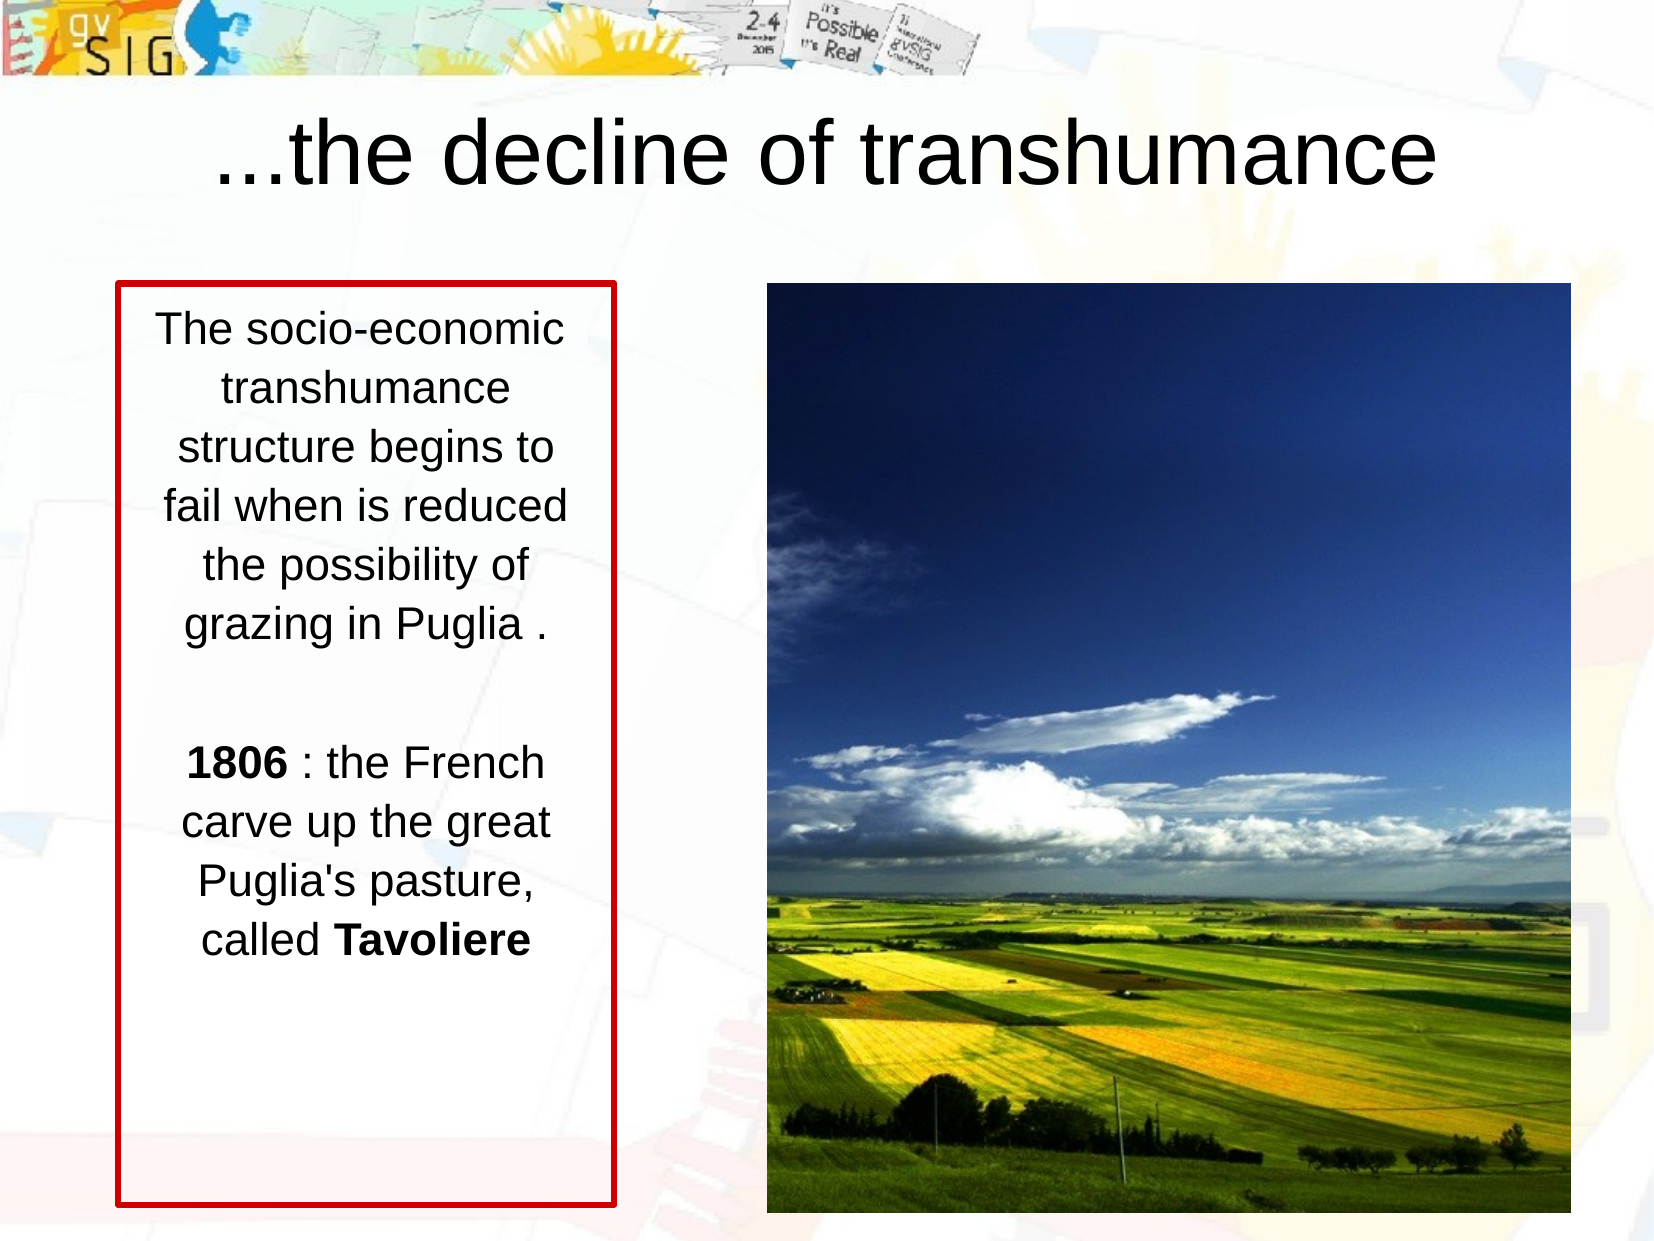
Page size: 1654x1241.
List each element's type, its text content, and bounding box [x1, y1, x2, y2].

picture [0, 0, 1654, 1241]
list The socio-economic transhumance structure begins to fail when is reduced the possibility of grazing in Puglia . 1806 : the French carve up the great Puglia's pasture, called Tavoliere [141, 295, 591, 1114]
title ...the decline of transhumance [82, 49, 1571, 257]
